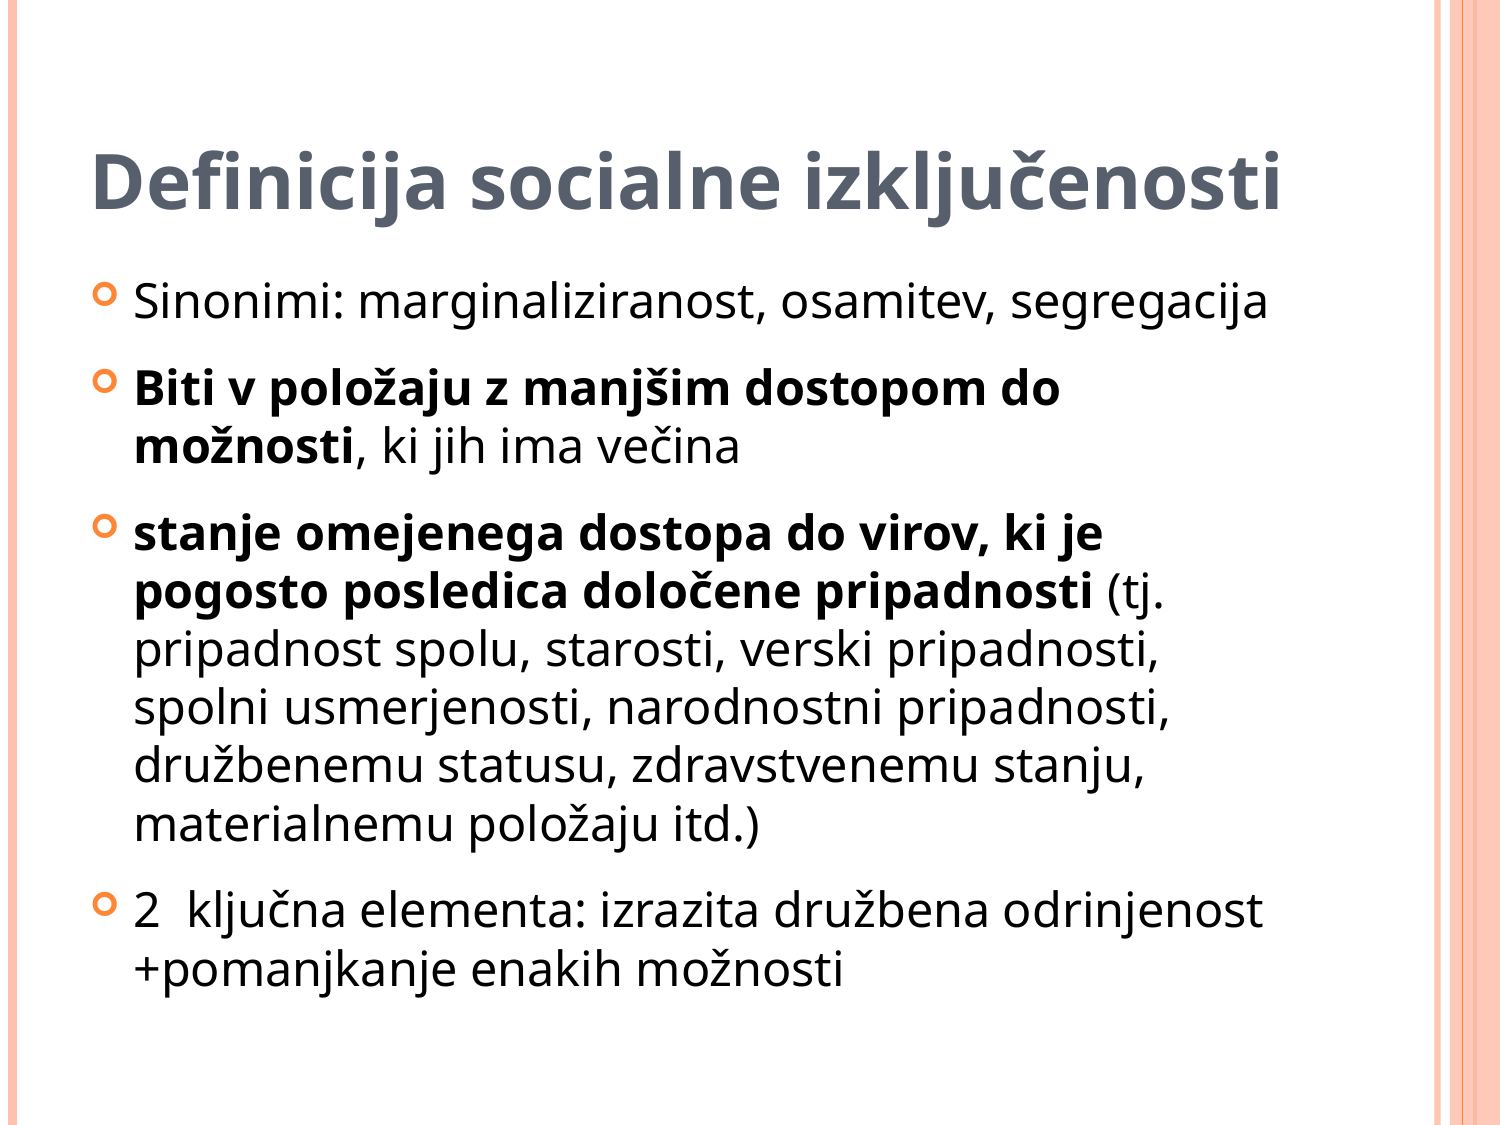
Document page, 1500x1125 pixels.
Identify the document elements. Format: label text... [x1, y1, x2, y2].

title Definicija socialne izključenosti [75, 45, 1300, 233]
list Sinonimi: marginaliziranost, osamitev, segregacija Biti v položaju z manjšim dostopom do možnosti, ki jih ima večina stanje omejenega dostopa do virov, ki je pogosto posledica določene pripadnosti (tj. pripadnost spolu, starosti, verski pripadnosti, spolni usmerjenosti, narodnostni pripadnosti, družbenemu statusu, zdravstvenemu stanju, materialnemu položaju itd.) 2 ključna elementa: izrazita družbena odrinjenost +pomanjkanje enakih možnosti [75, 262, 1300, 1062]
